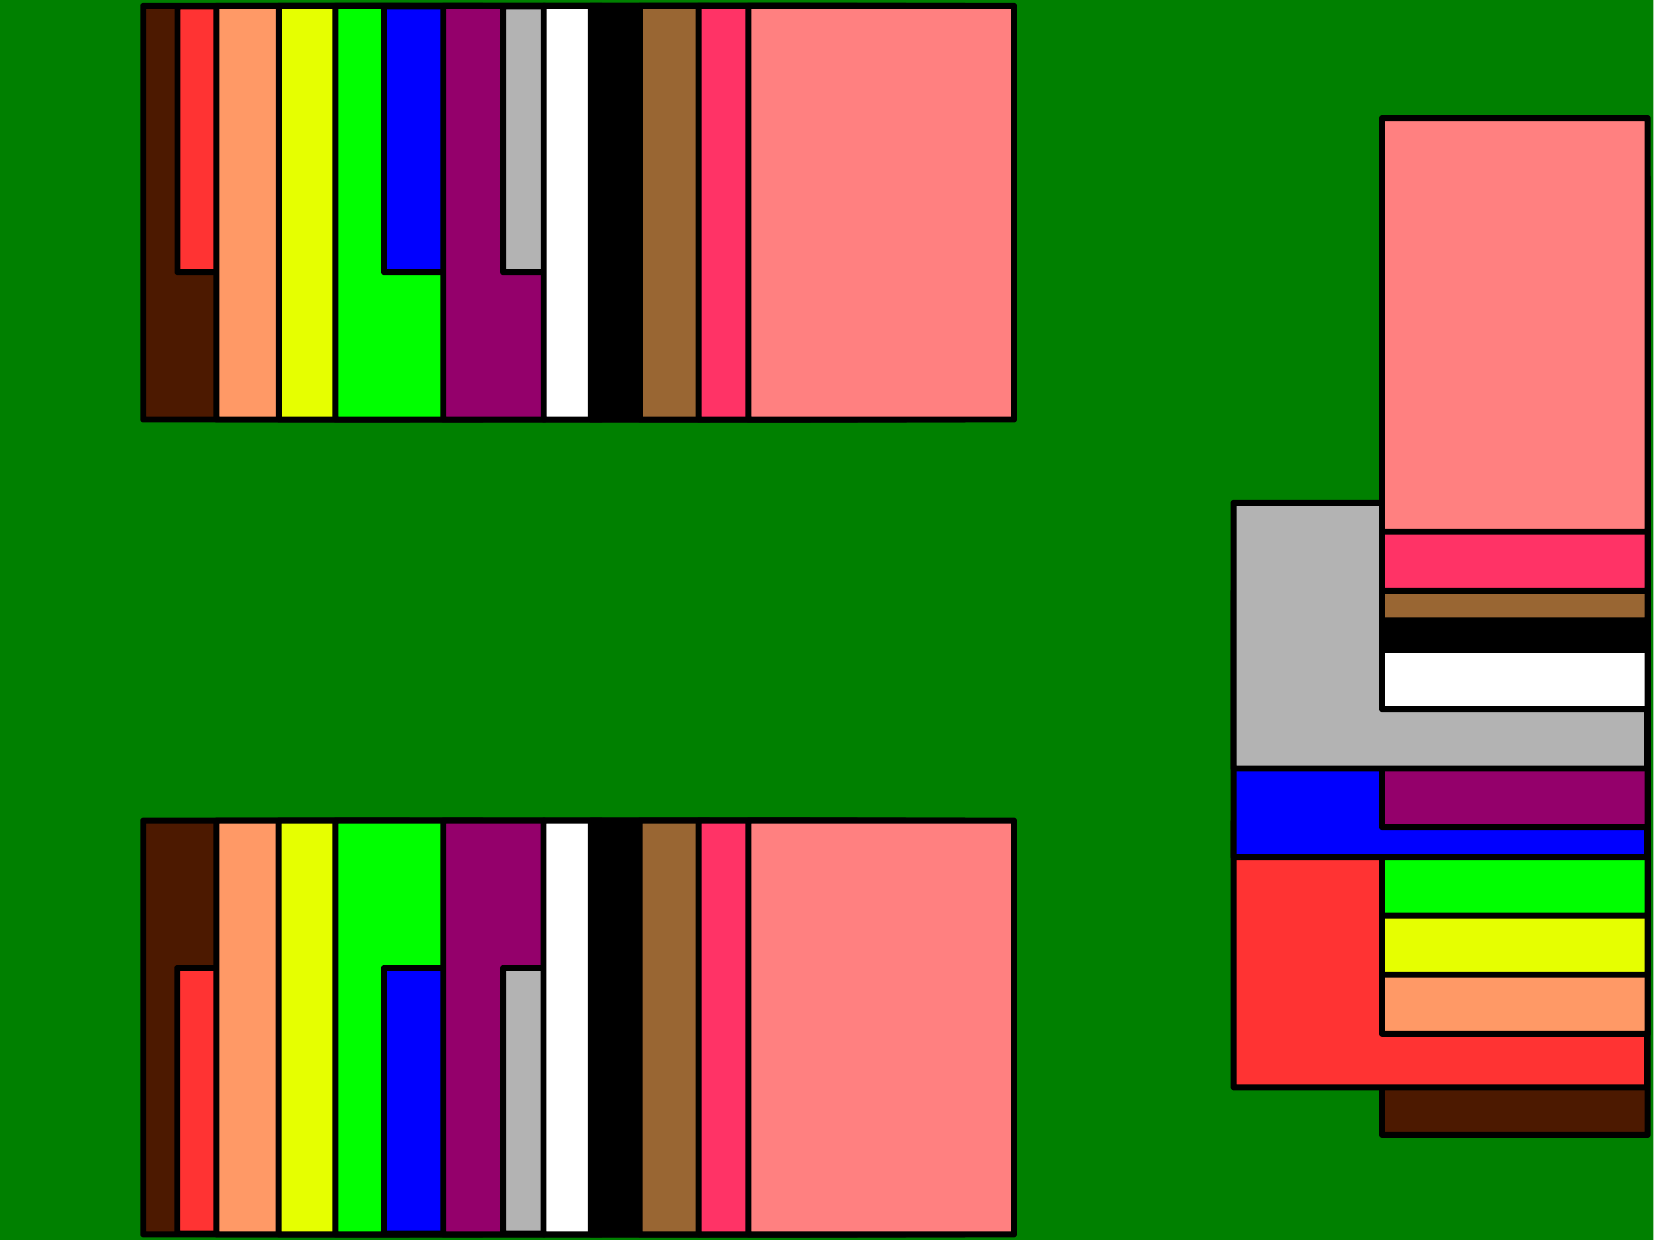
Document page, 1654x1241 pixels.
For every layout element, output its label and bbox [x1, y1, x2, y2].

text_box [143, 820, 1015, 1235]
text_box [1233, 118, 1648, 1135]
text_box [143, 5, 1015, 420]
